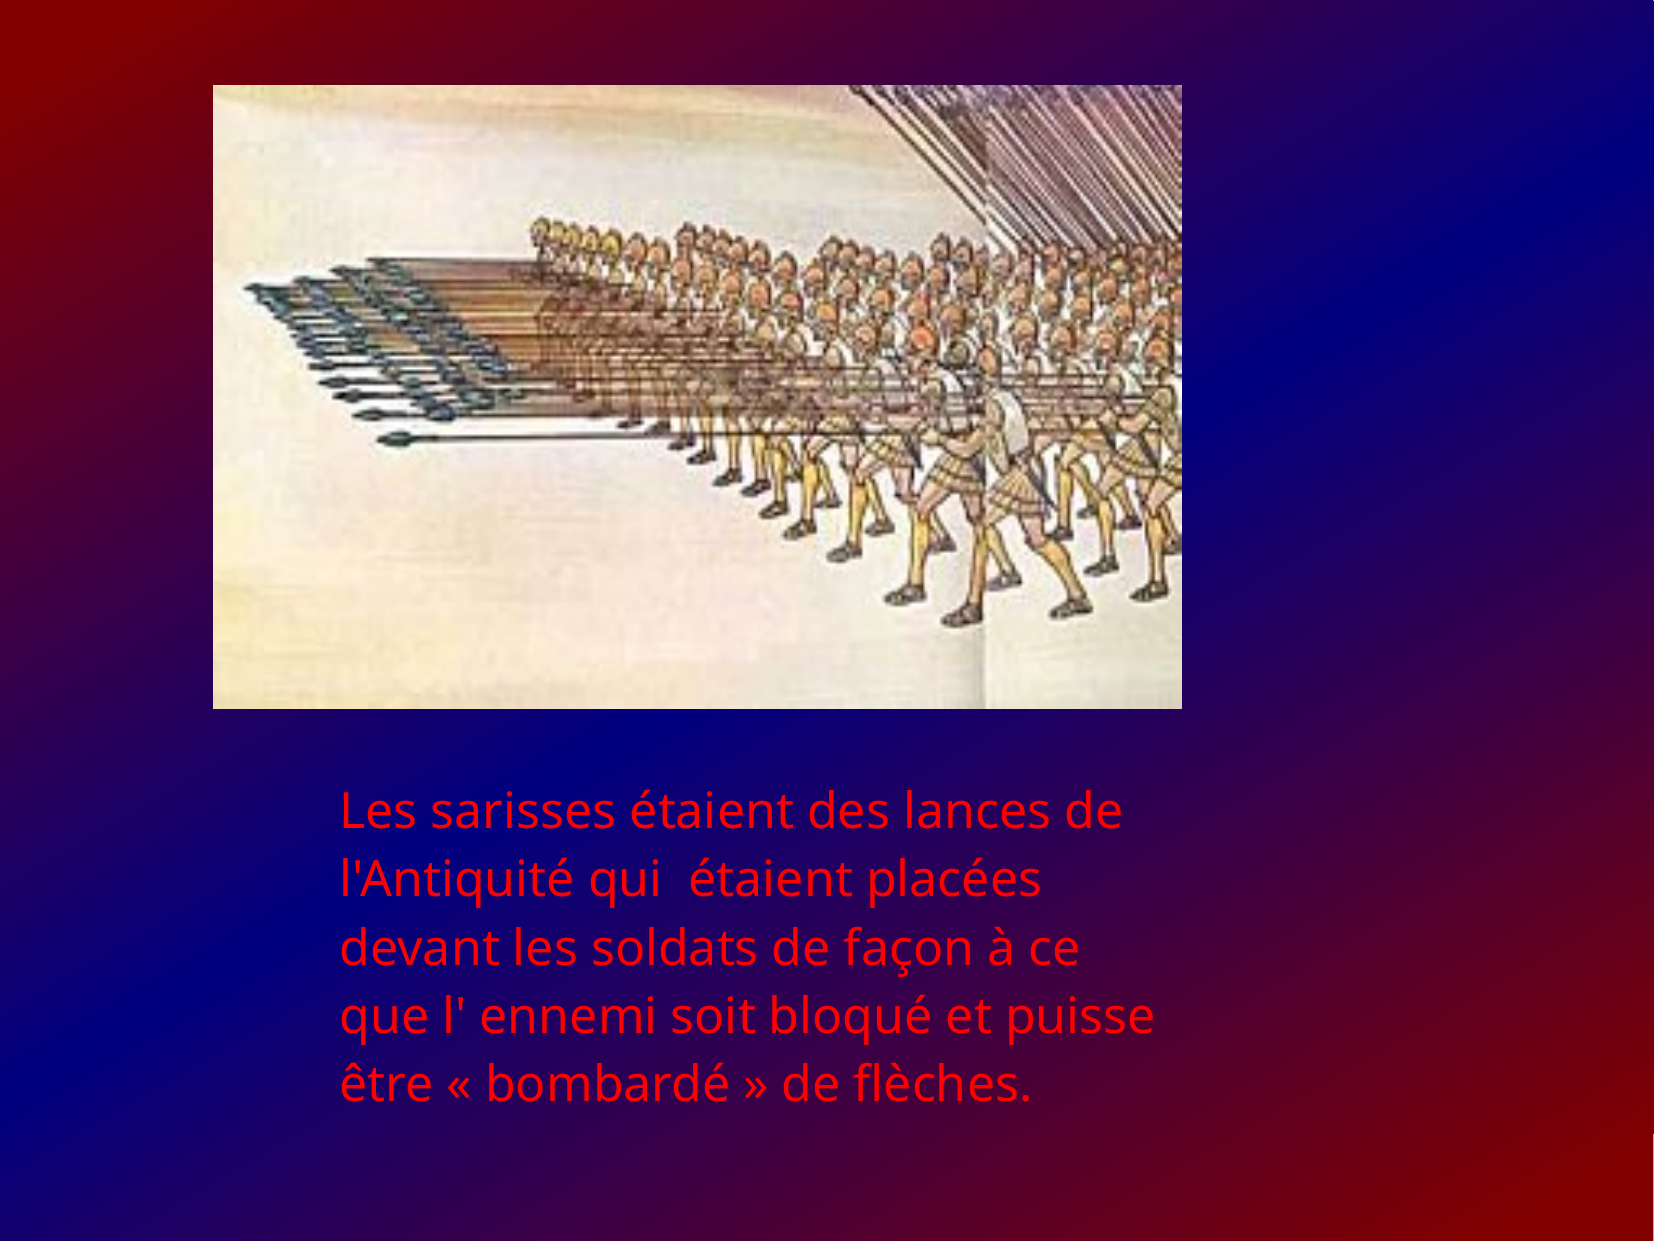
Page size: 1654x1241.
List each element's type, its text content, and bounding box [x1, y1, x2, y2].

text_box Les sarisses étaient des lances de l'Antiquité qui étaient placées devant les soldats de façon à ce que l' ennemi soit bloqué et puisse être « bombardé » de flèches. [324, 767, 1182, 1206]
picture [213, 85, 1182, 709]
